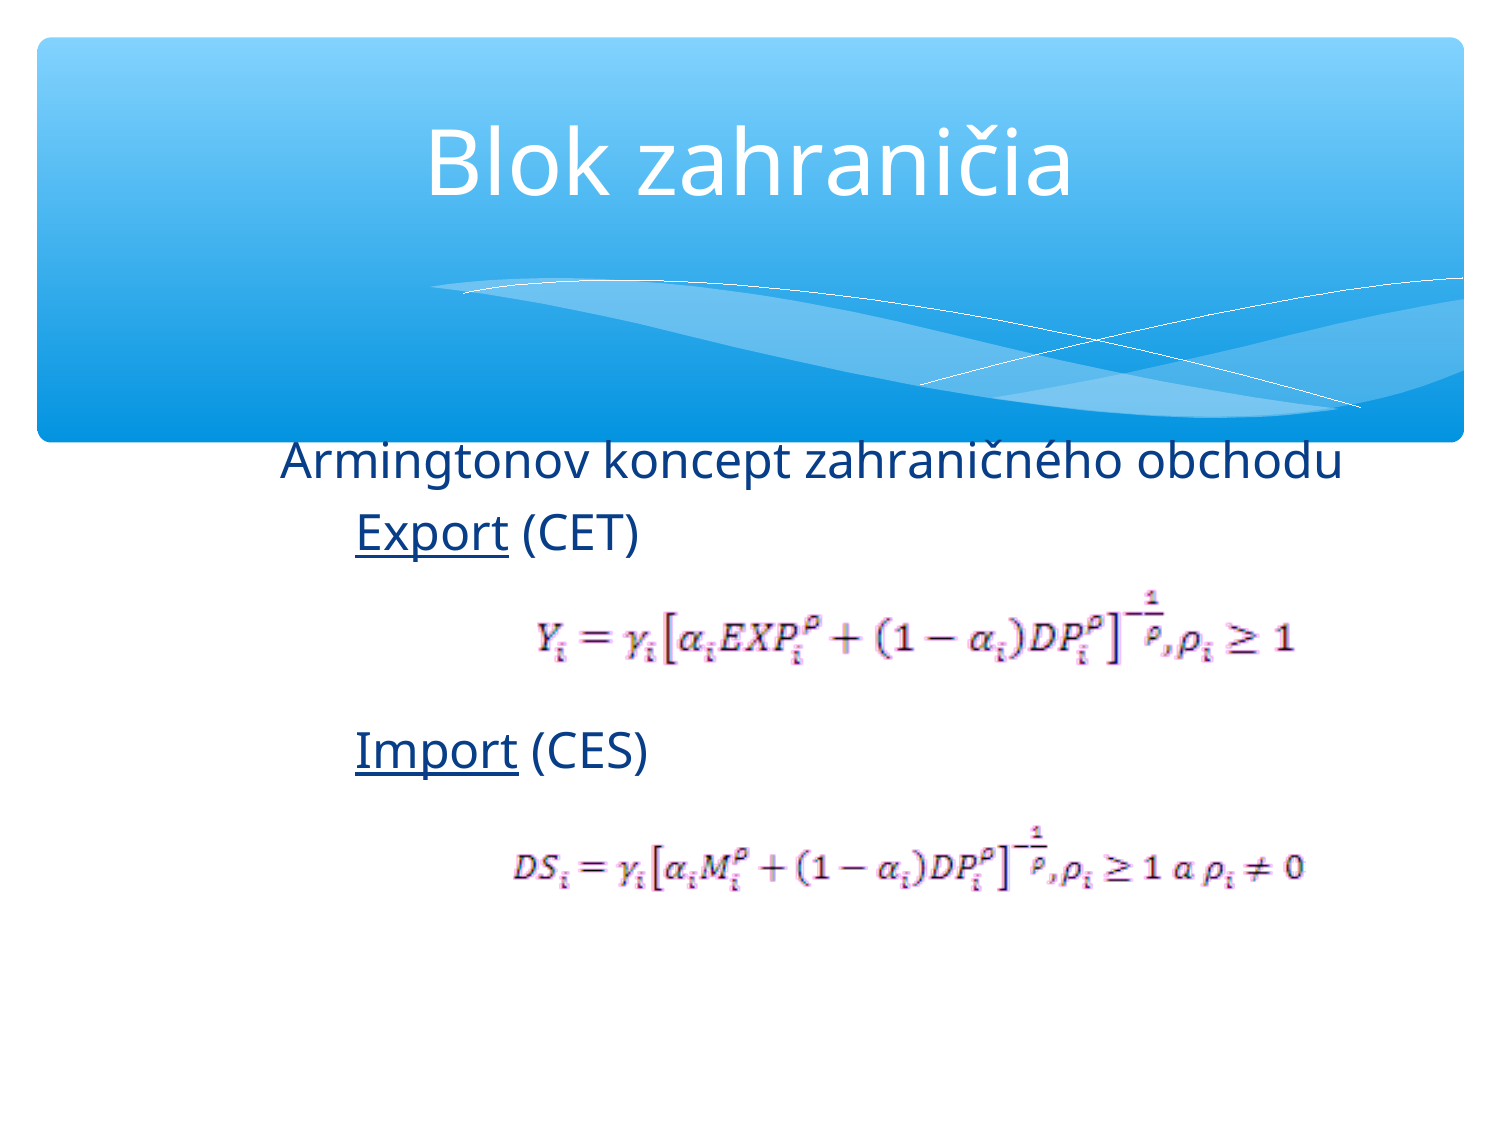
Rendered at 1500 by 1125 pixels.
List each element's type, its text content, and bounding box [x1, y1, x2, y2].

picture [513, 822, 1306, 894]
title Blok zahraničia [75, 55, 1426, 262]
text_box Armingtonov koncept zahraničného obchodu Export (CET) Import (CES) [265, 420, 1481, 987]
